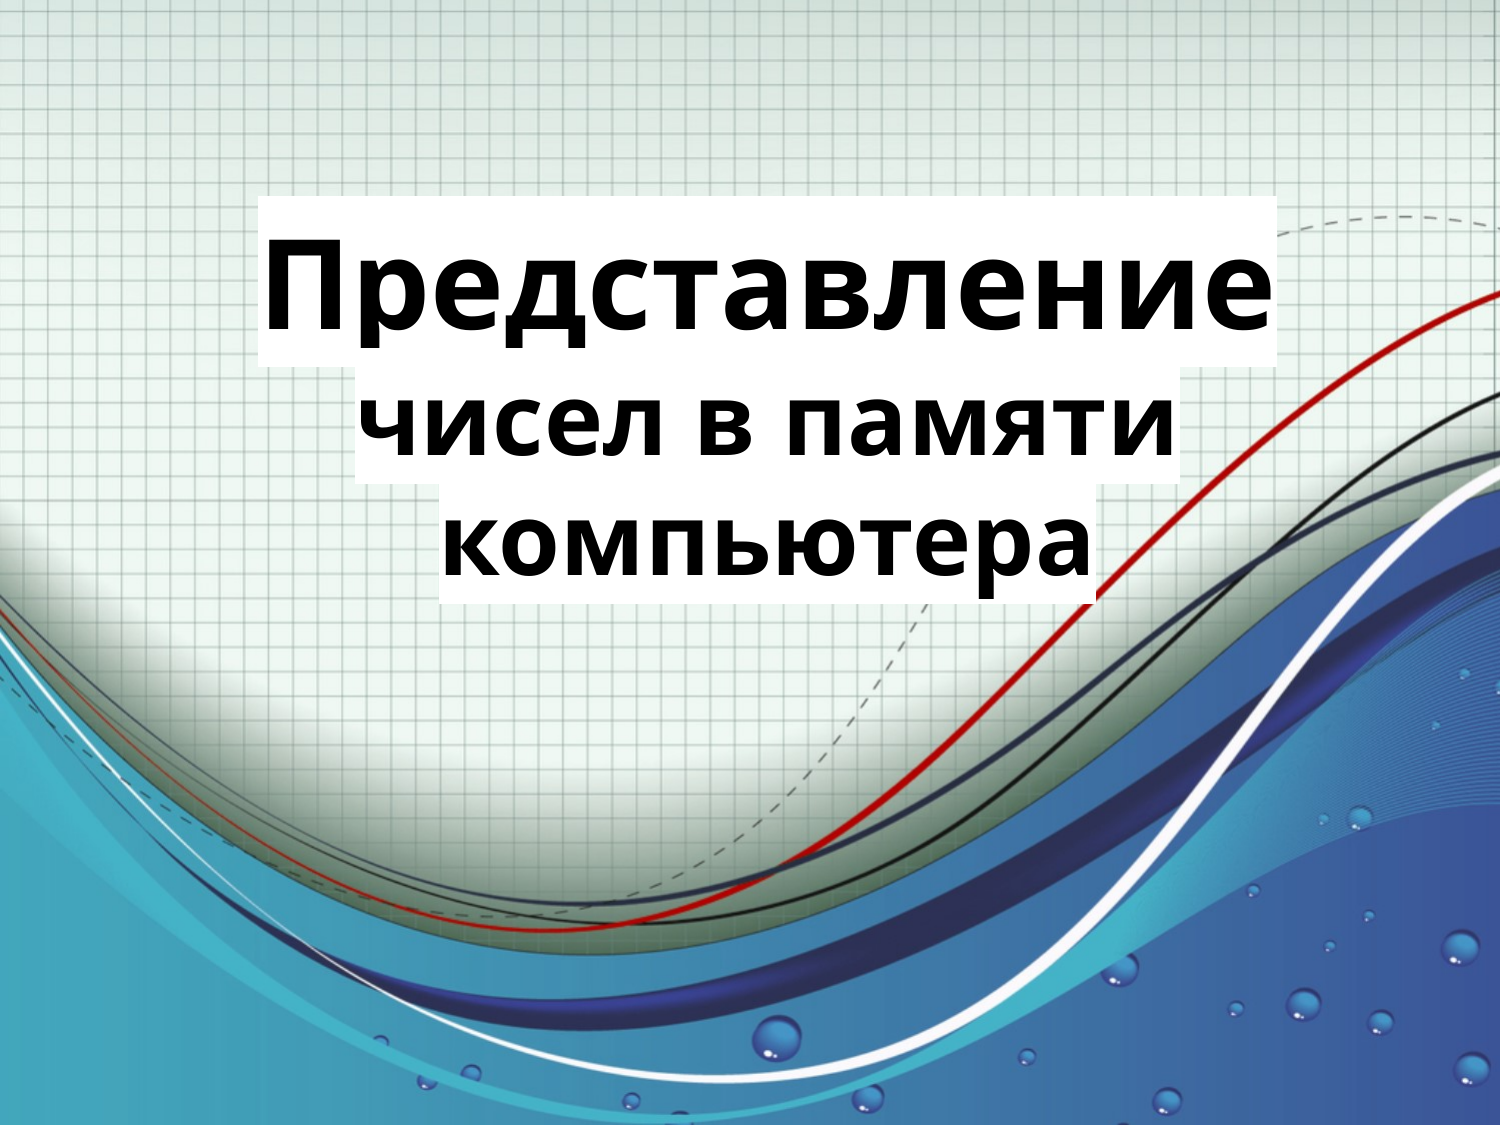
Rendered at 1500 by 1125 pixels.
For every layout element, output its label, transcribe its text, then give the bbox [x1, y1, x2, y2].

title Представление чисел в памяти компьютера [129, 380, 1405, 603]
picture [0, 0, 1500, 1125]
